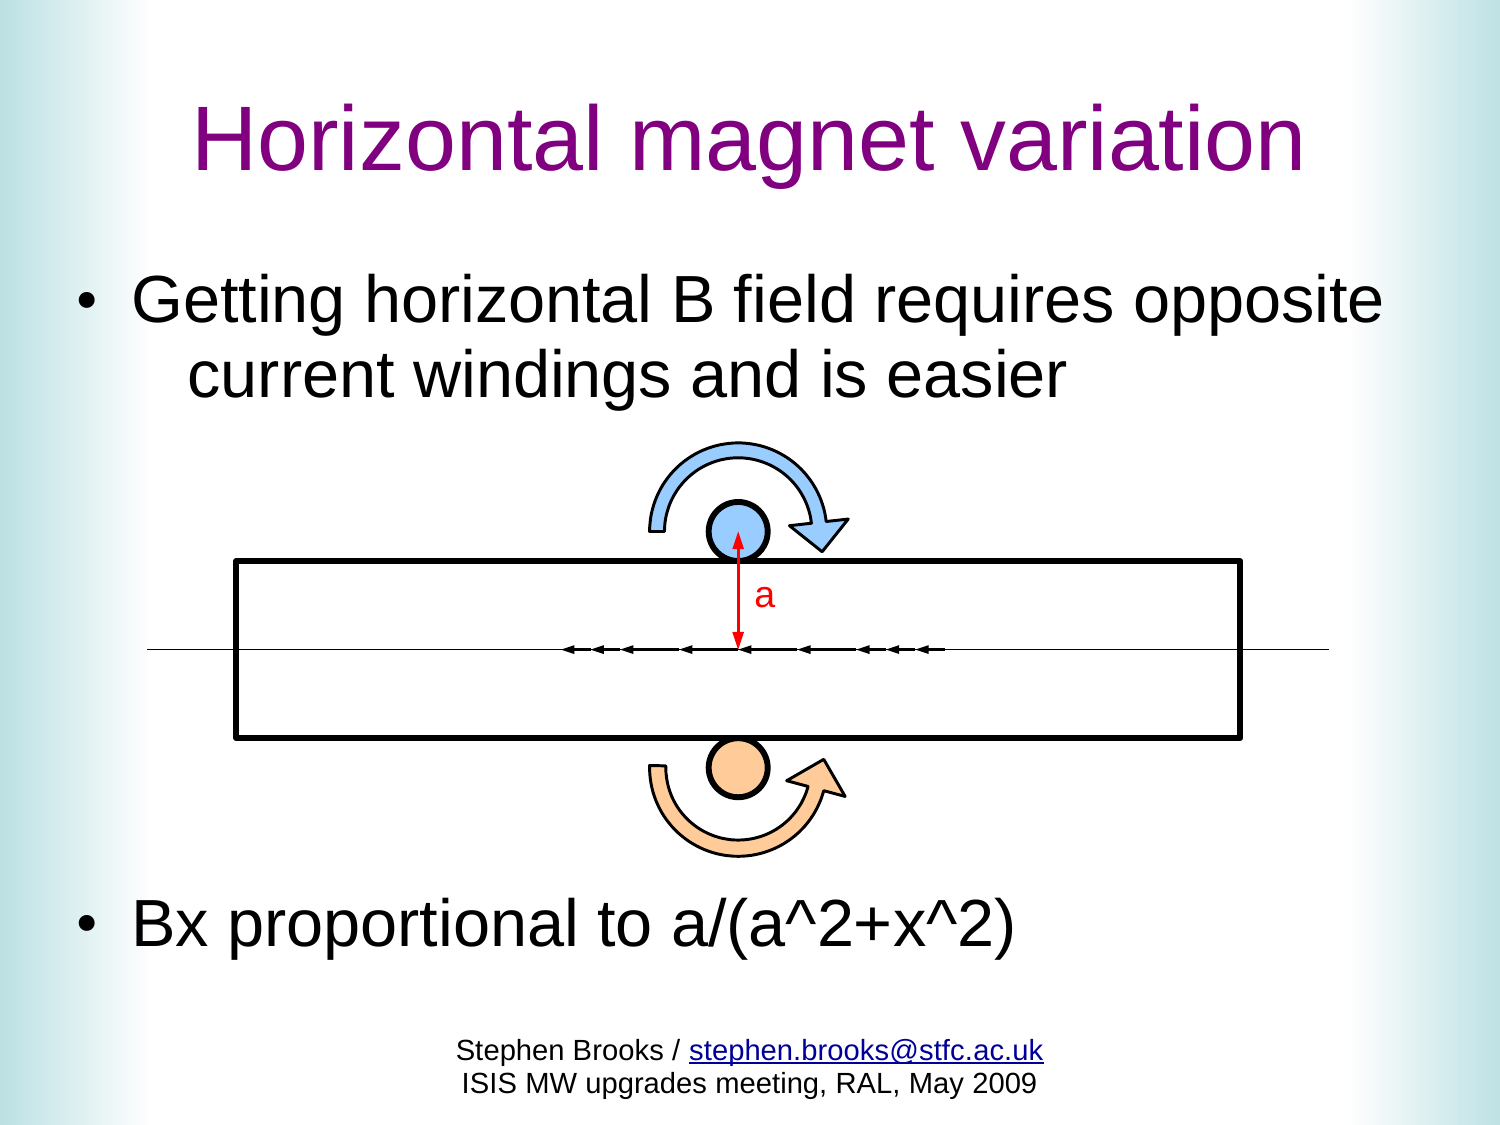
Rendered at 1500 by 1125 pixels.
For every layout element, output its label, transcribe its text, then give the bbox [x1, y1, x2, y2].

text_box [708, 501, 768, 561]
title Horizontal magnet variation [75, 52, 1425, 225]
text_box [649, 442, 849, 552]
list Getting horizontal B field requires opposite current windings and is easier Bx proportional to a/(a^2+x^2) [75, 262, 1425, 991]
text_box [649, 759, 846, 857]
text_box a [738, 561, 792, 624]
text_box [708, 738, 768, 798]
